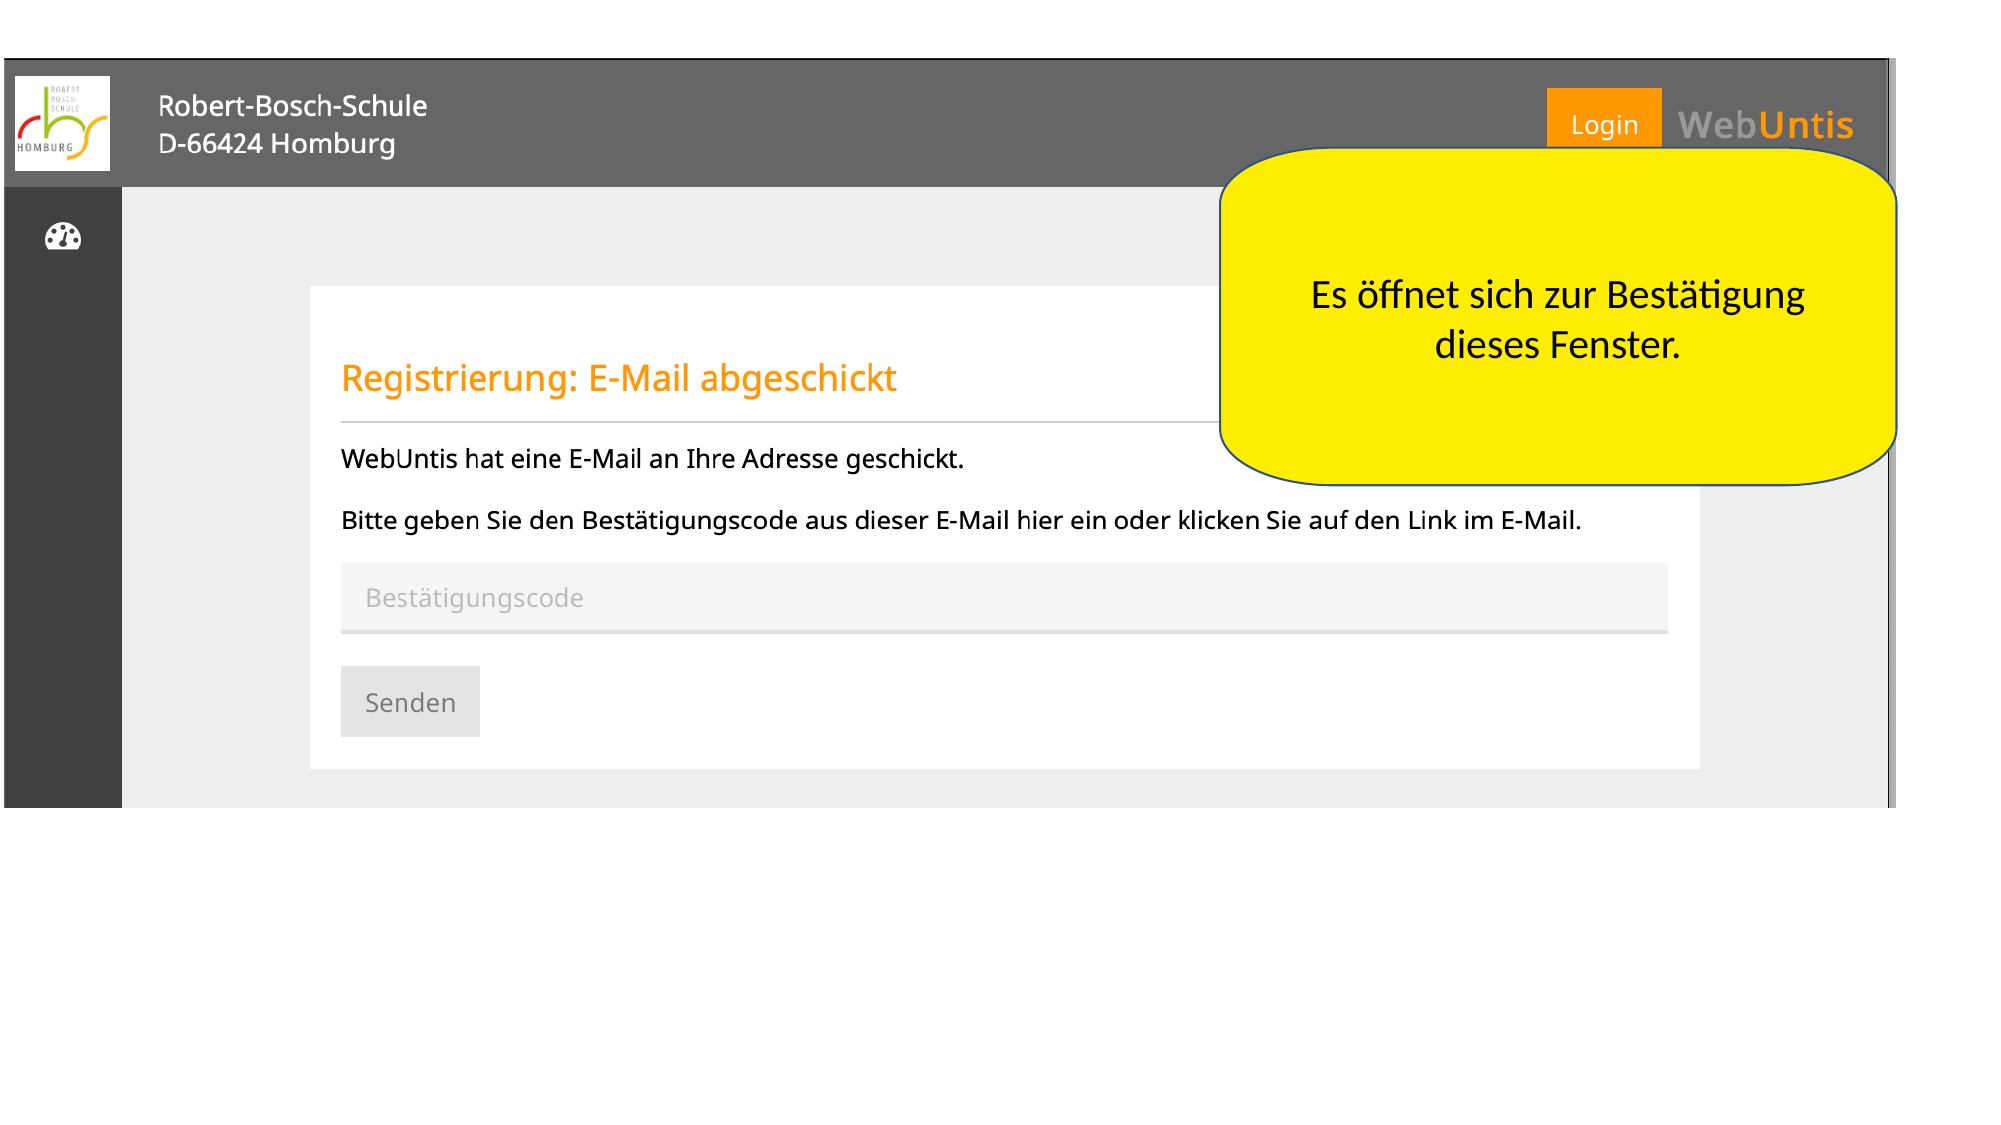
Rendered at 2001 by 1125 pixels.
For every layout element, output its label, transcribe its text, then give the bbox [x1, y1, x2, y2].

text_box Es öffnet sich zur Bestätigung dieses Fenster. [1220, 147, 1897, 486]
picture [4, 58, 1896, 808]
